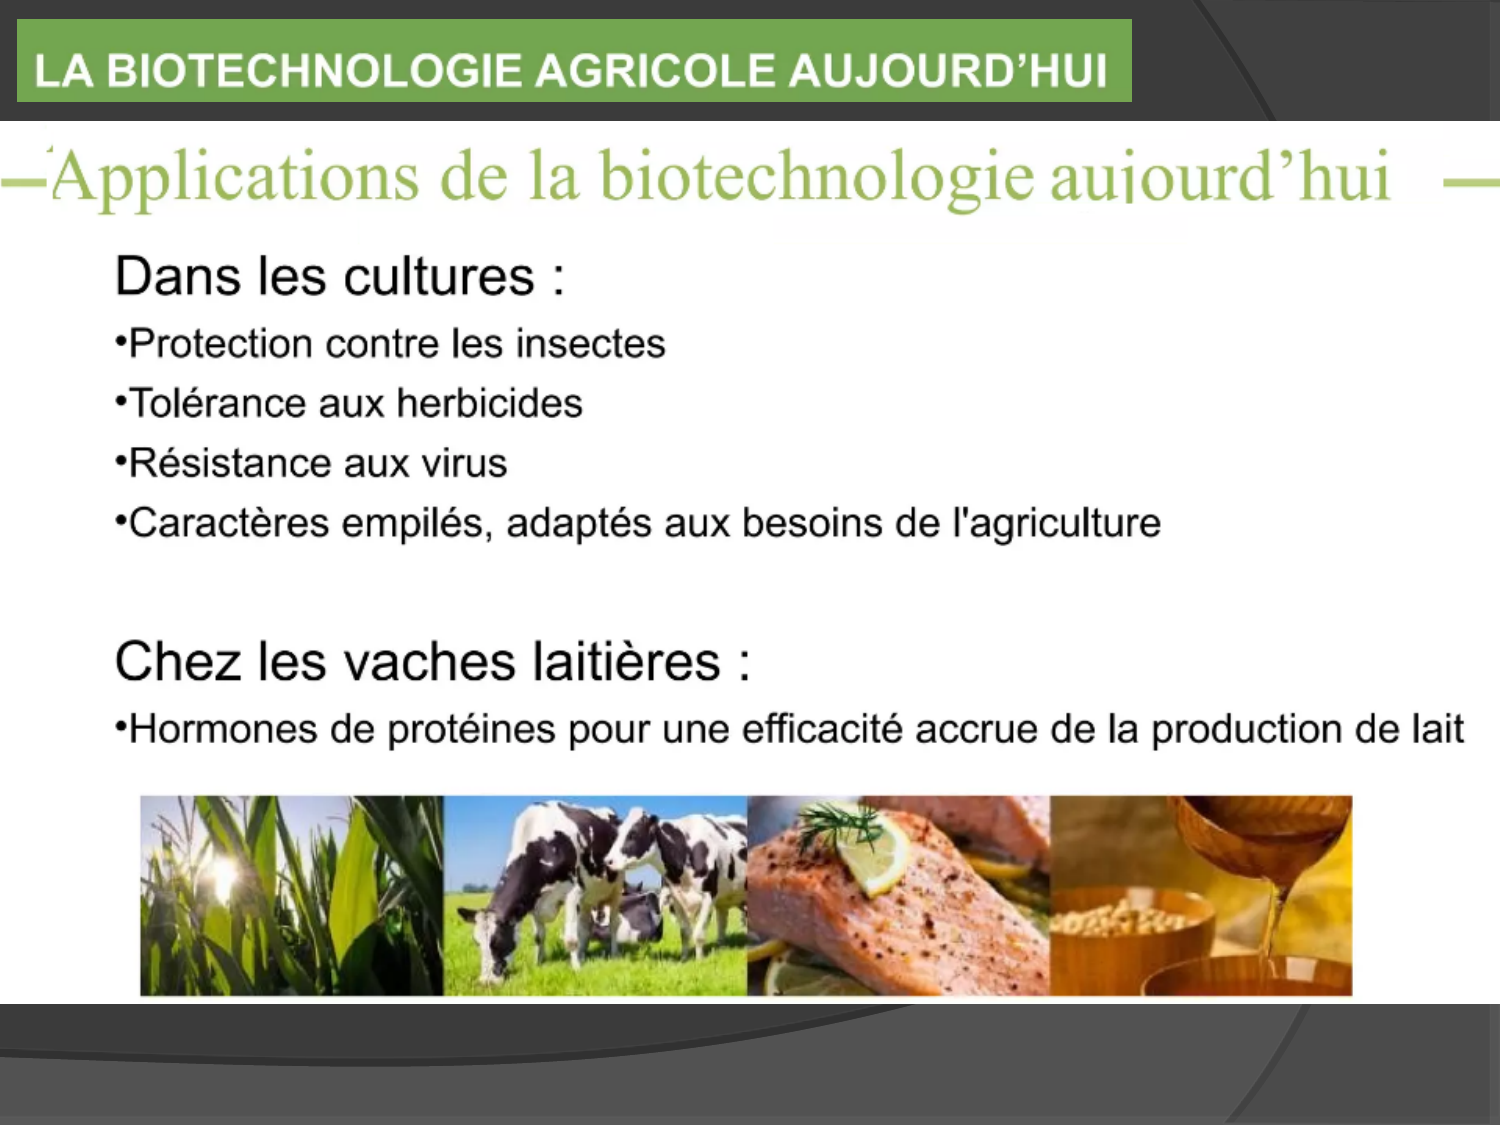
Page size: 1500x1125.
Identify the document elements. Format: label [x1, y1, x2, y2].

picture [17, 19, 1132, 102]
picture [0, 121, 1500, 1004]
